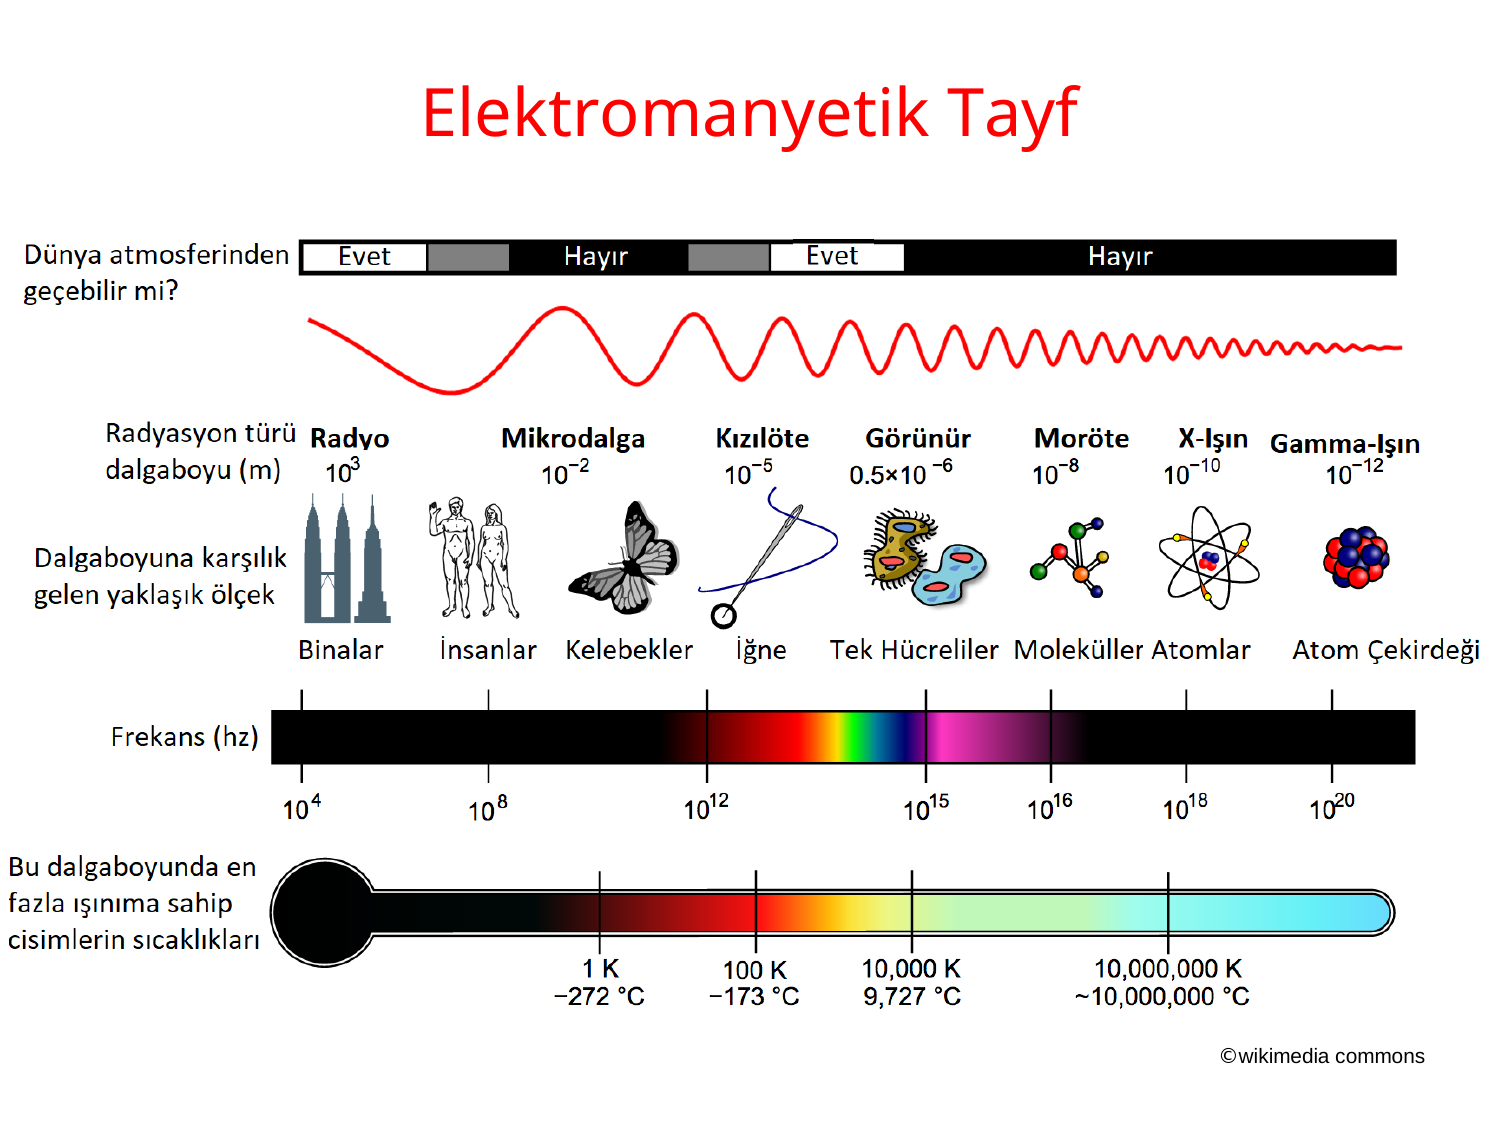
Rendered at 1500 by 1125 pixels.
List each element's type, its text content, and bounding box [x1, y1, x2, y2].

title Elektromanyetik Tayf [75, 15, 1426, 186]
picture [9, 186, 1495, 1062]
text_box ©wikimedia commons [1065, 1035, 1441, 1075]
